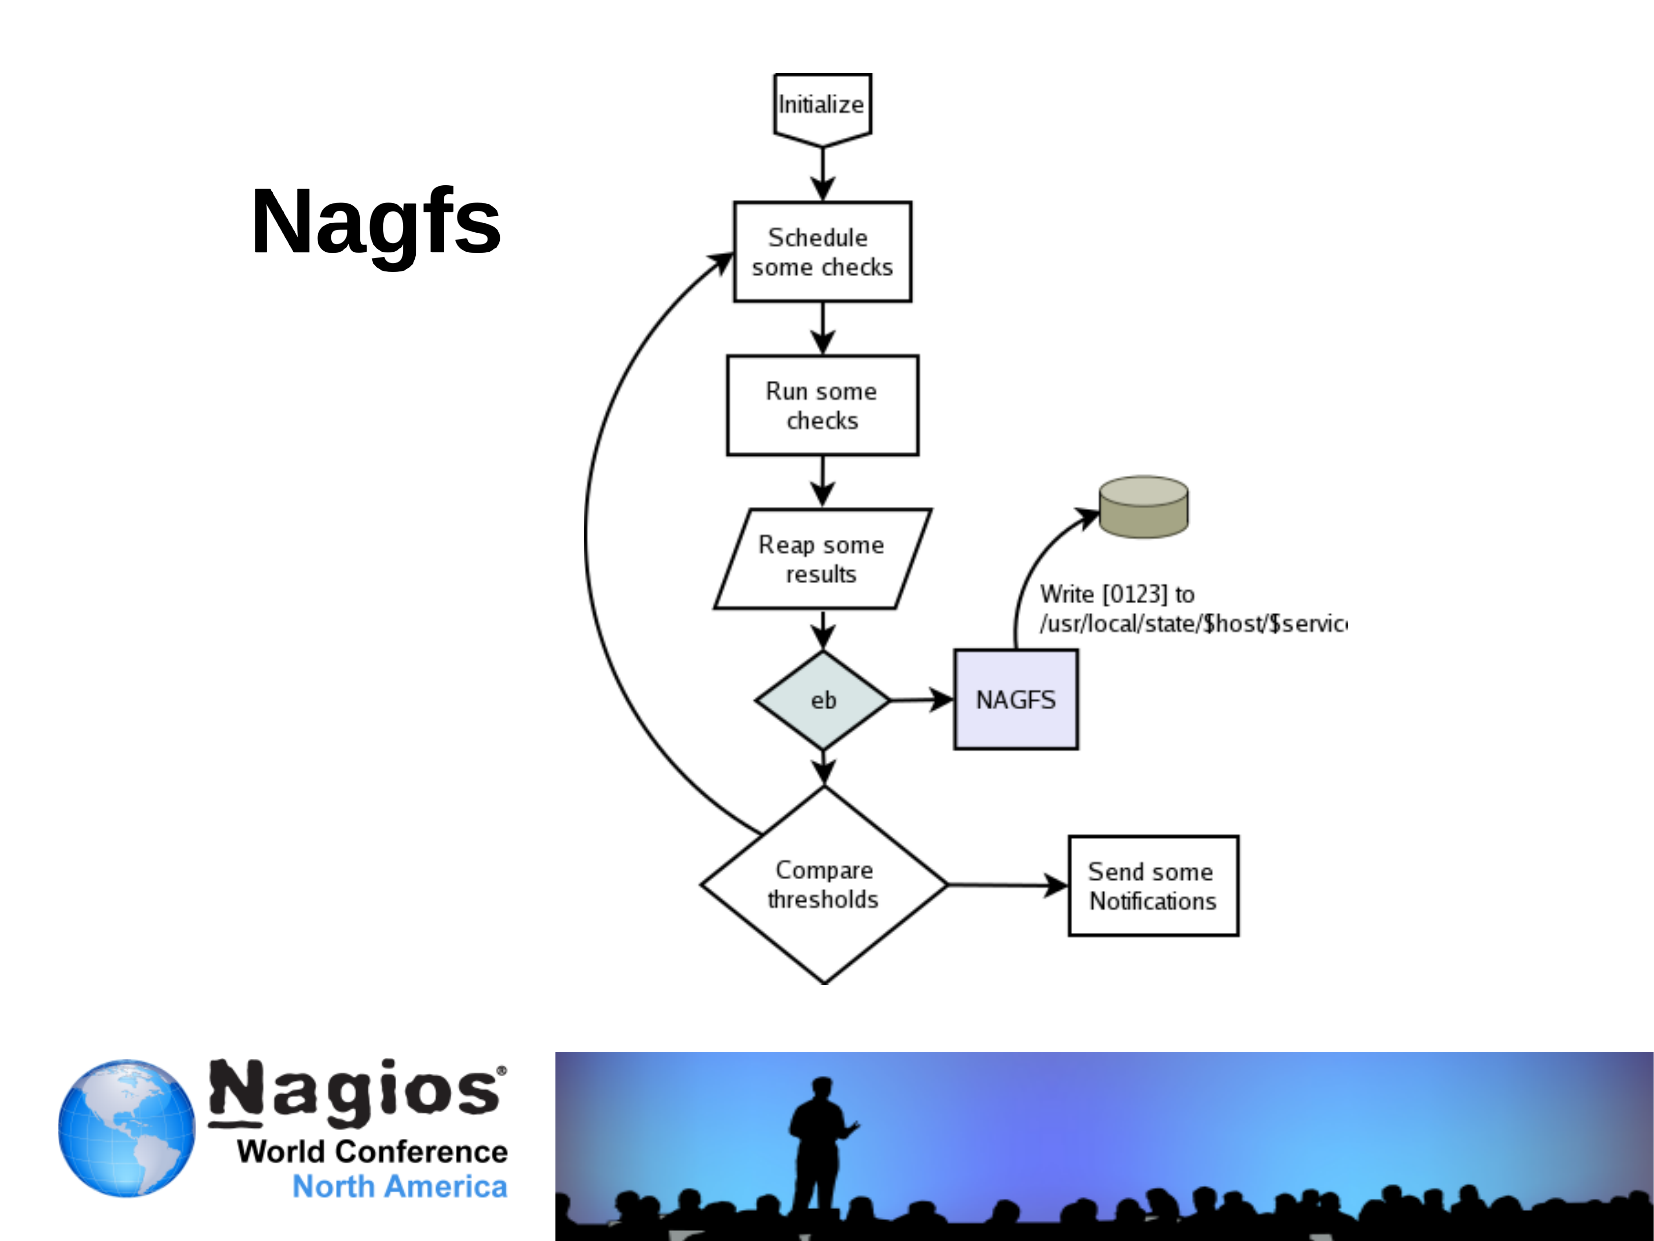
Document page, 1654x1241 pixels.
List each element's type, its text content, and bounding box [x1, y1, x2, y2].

picture [584, 73, 1348, 985]
title Nagfs [0, 116, 584, 325]
picture [555, 1052, 1654, 1241]
picture [58, 1058, 509, 1228]
